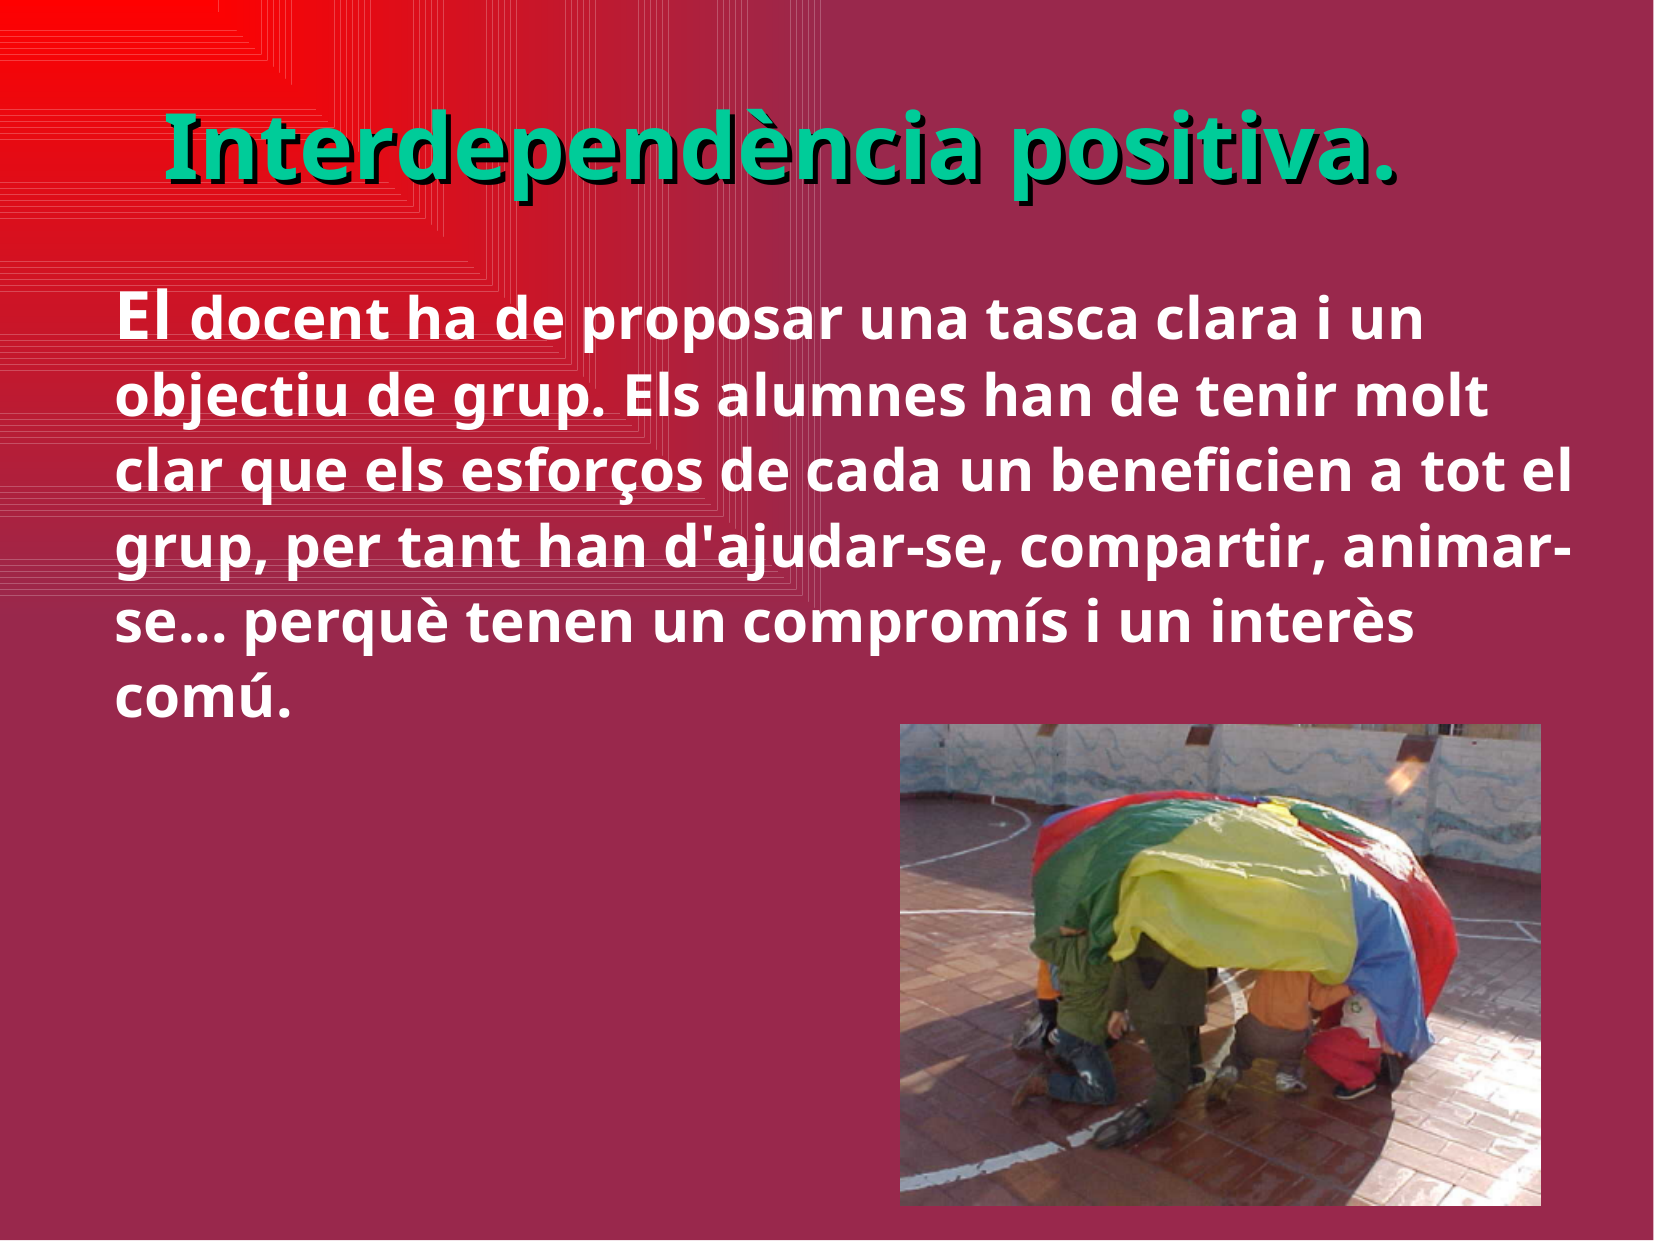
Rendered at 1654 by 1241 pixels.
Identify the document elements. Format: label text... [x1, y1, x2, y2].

picture [900, 724, 1541, 1206]
text_box Interdependència positiva. [163, 87, 1398, 220]
title El docent ha de proposar una tasca clara i un objectiu de grup. Els alumnes han de tenir molt clar que els esforços de cada un beneficien a tot el grup, per tant han d'ajudar-se, compartir, animar-se... perquè tenen un compromís i un interès comú. [99, 262, 1613, 838]
